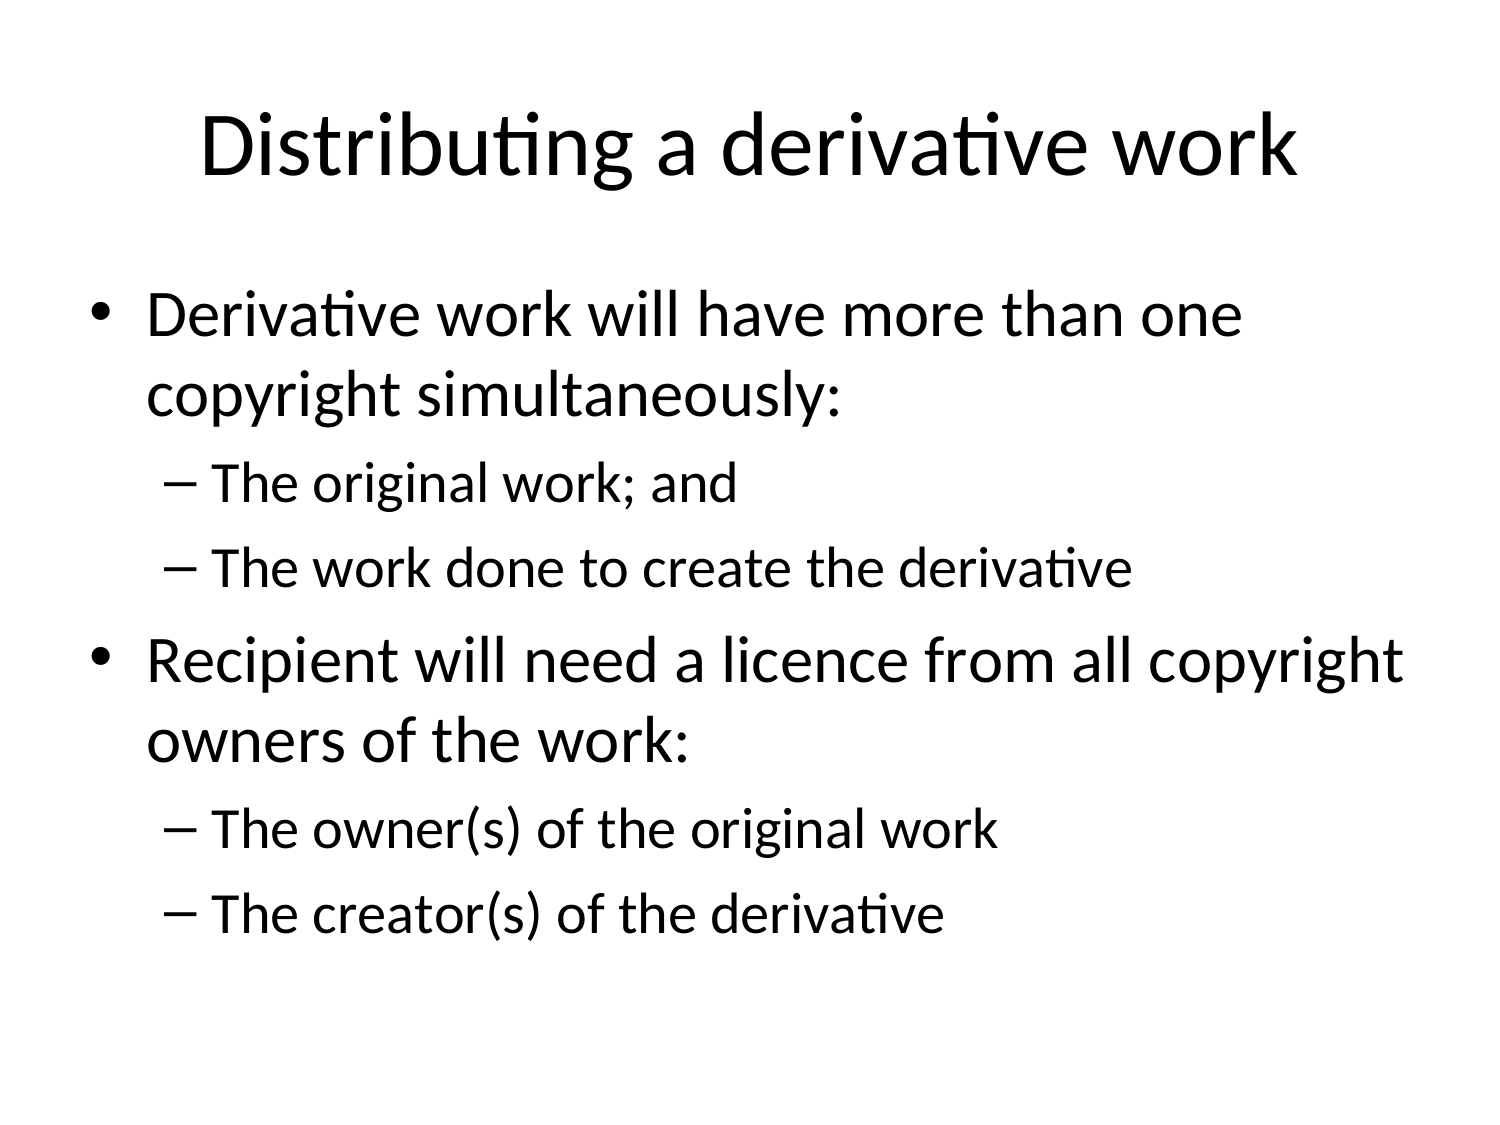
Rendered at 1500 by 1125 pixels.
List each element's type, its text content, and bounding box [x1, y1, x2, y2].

list Derivative work will have more than one copyright simultaneously: The original work; and The work done to create the derivative Recipient will need a licence from all copyright owners of the work: The owner(s) of the original work The creator(s) of the derivative [75, 262, 1426, 953]
title Distributing a derivative work [75, 45, 1426, 233]
